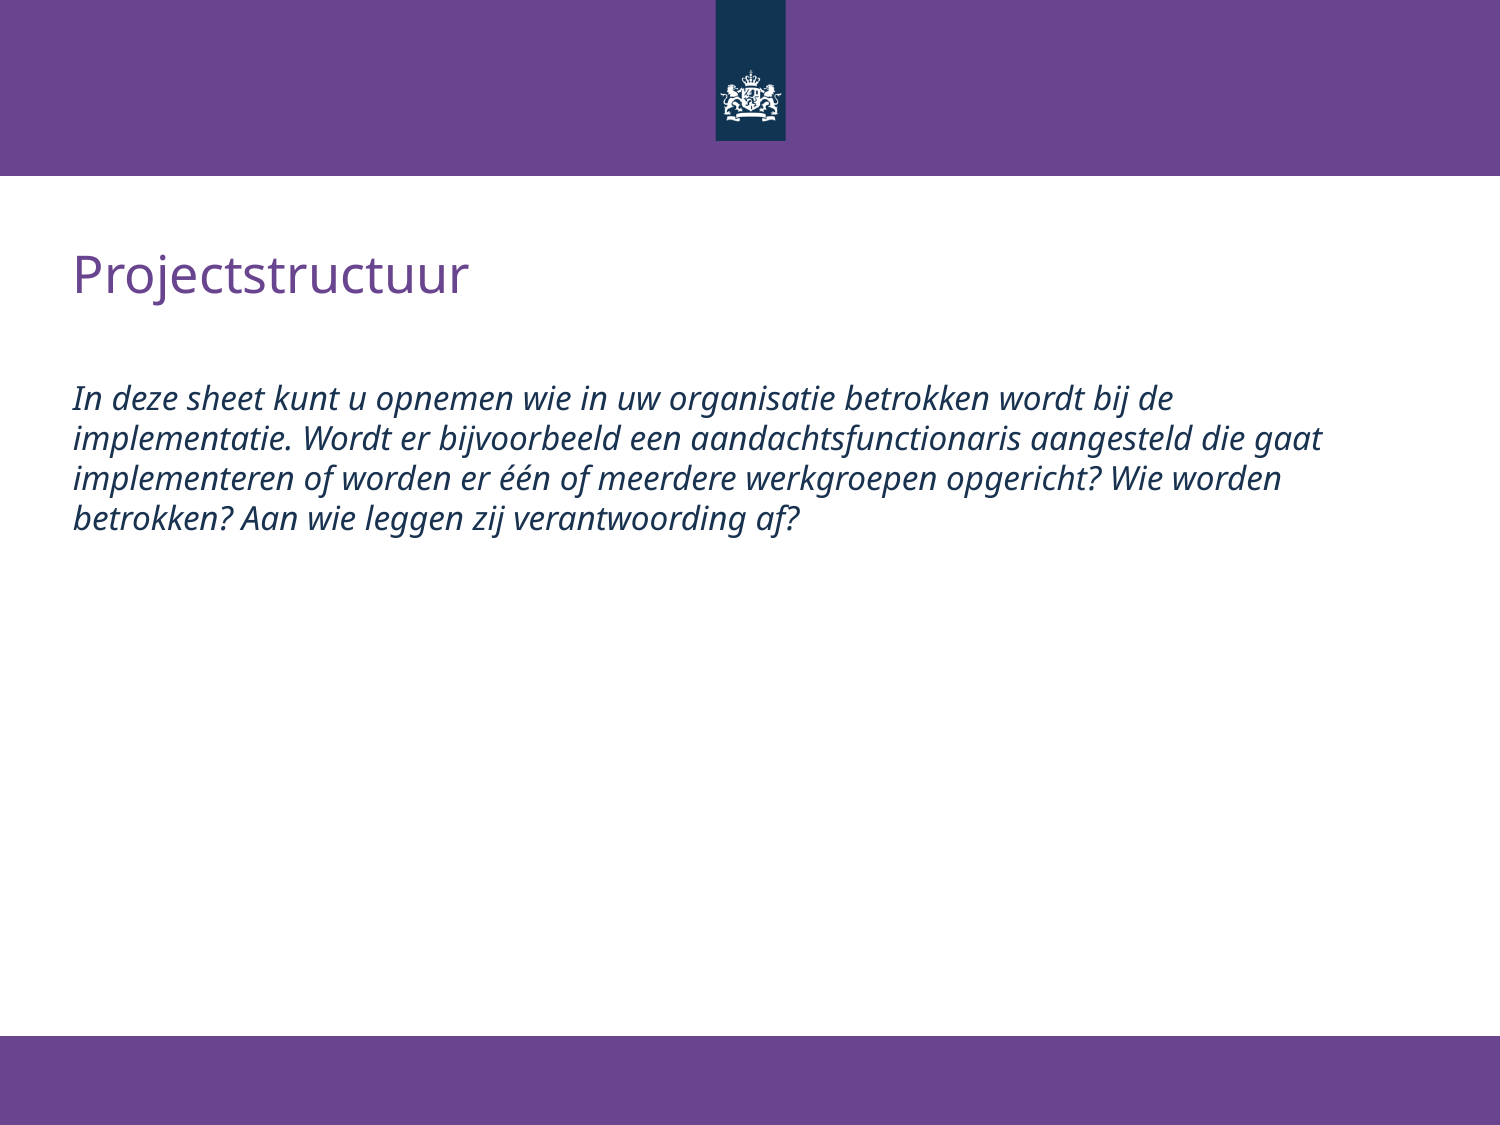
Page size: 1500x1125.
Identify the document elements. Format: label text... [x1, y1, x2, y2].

list In deze sheet kunt u opnemen wie in uw organisatie betrokken wordt bij de implementatie. Wordt er bijvoorbeeld een aandachtsfunctionaris aangesteld die gaat implementeren of worden er één of meerdere werkgroepen opgericht? Wie worden betrokken? Aan wie leggen zij verantwoording af? [57, 370, 1408, 1000]
title Projectstructuur [57, 234, 1408, 329]
